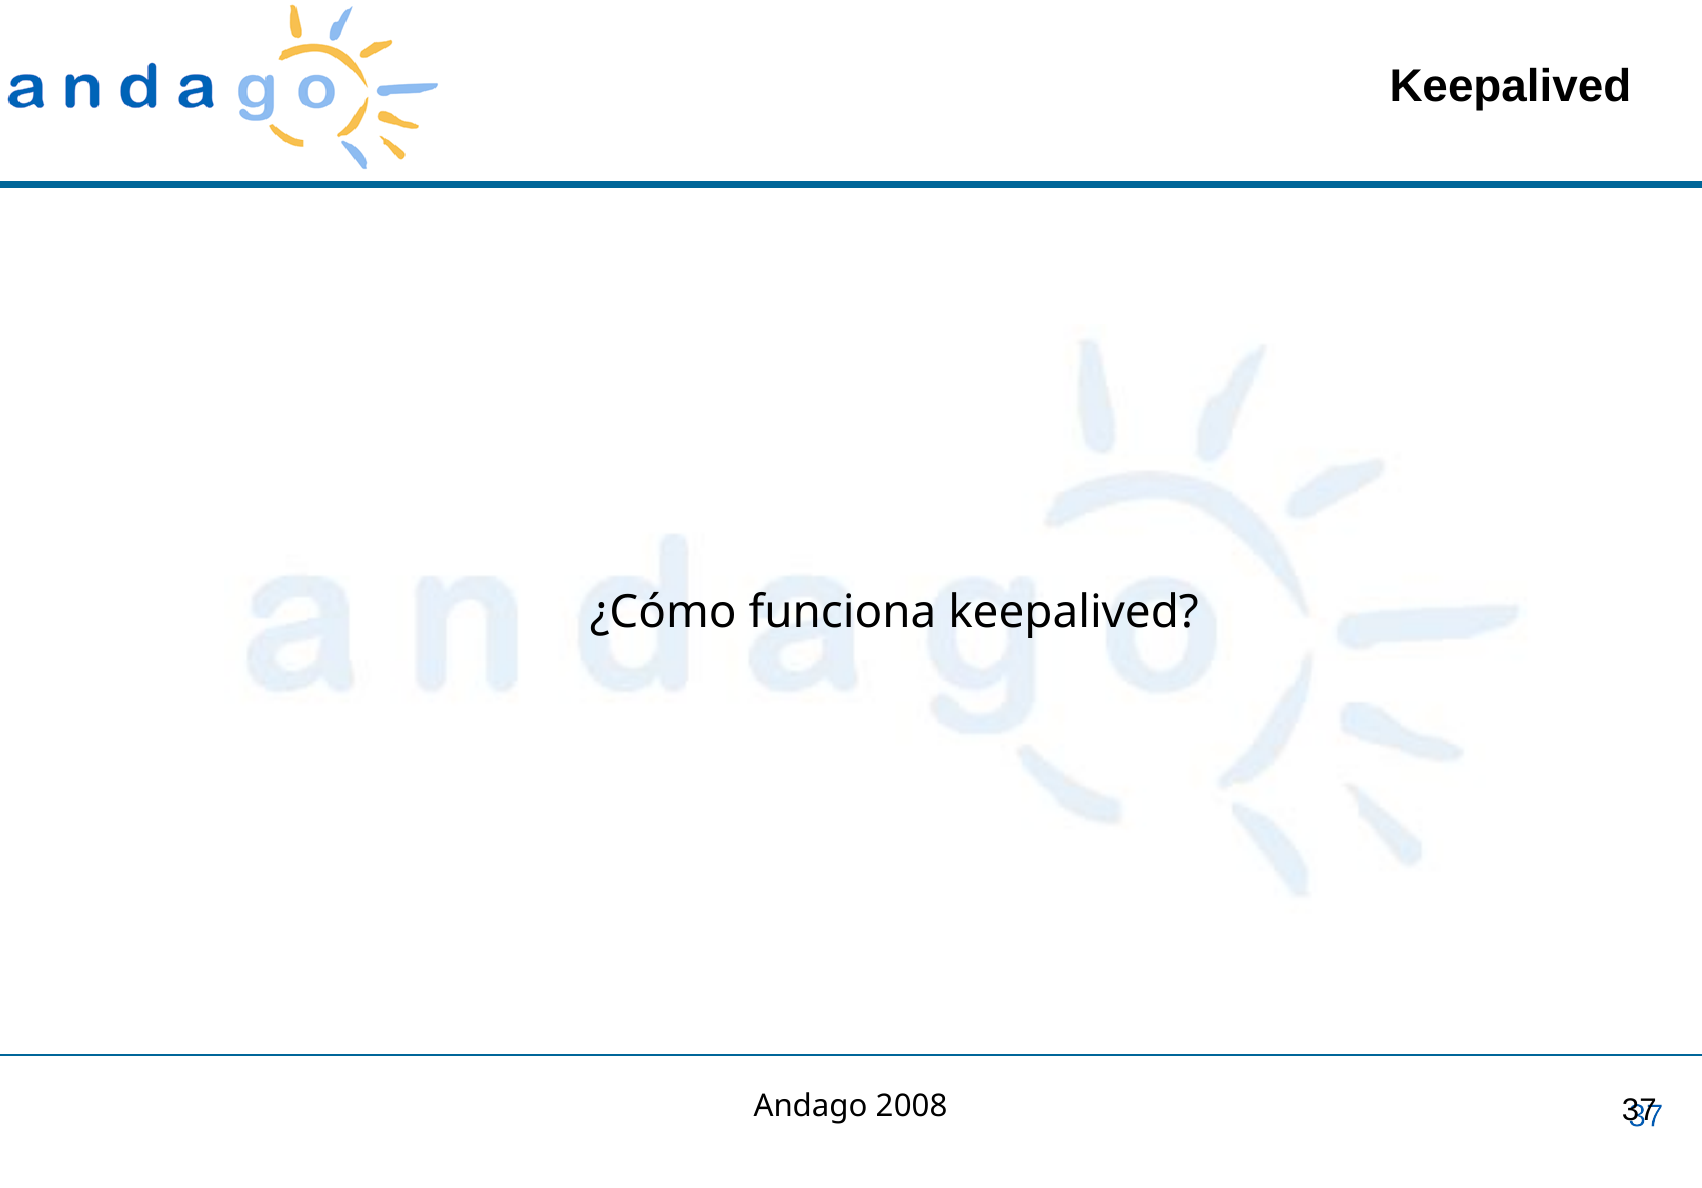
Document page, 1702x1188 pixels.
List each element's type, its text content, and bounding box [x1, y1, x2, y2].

subtitle ¿Cómo funciona keepalived? [129, 256, 1577, 970]
picture [0, 0, 255, 175]
title Keepalived [255, 0, 1702, 188]
